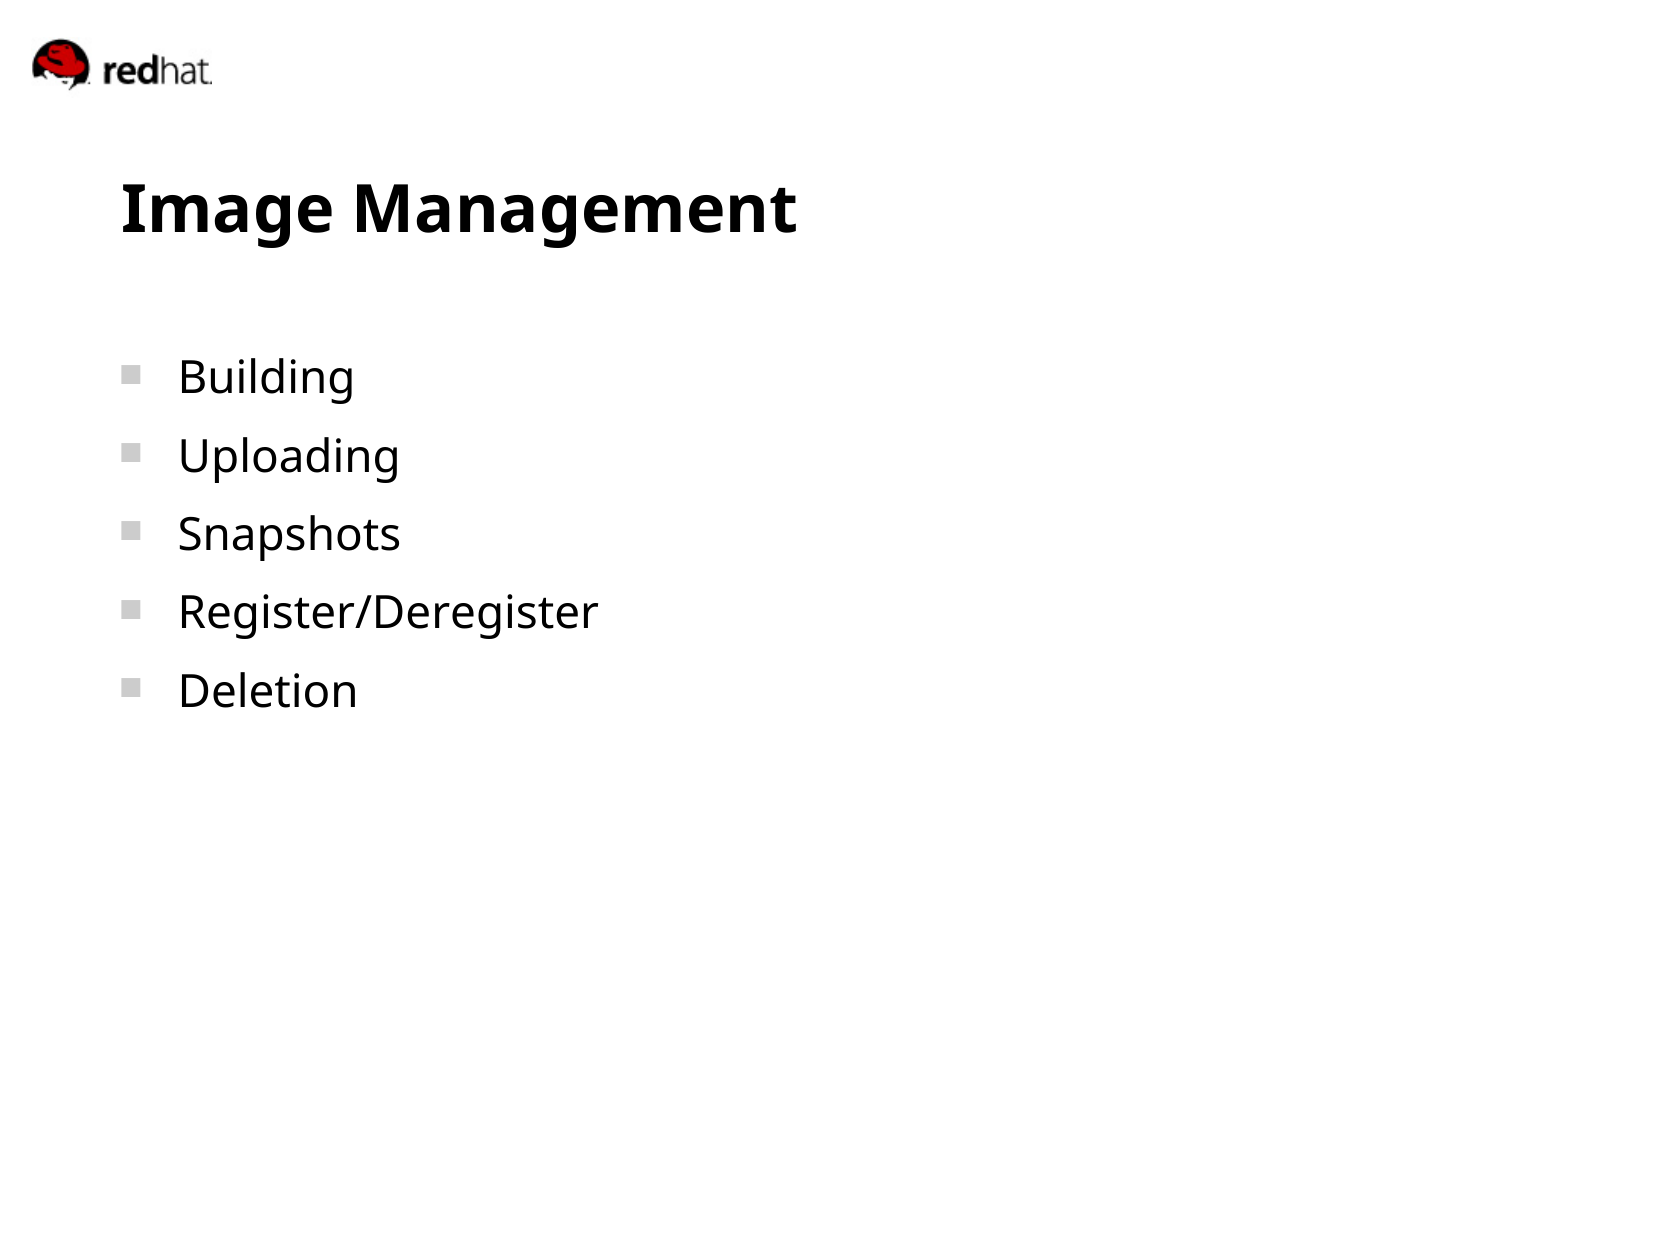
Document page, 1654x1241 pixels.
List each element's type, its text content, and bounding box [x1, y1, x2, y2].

title Image Management [121, 102, 1534, 310]
list Building Uploading Snapshots Register/Deregister Deletion [121, 344, 1534, 1127]
picture [31, 37, 212, 98]
